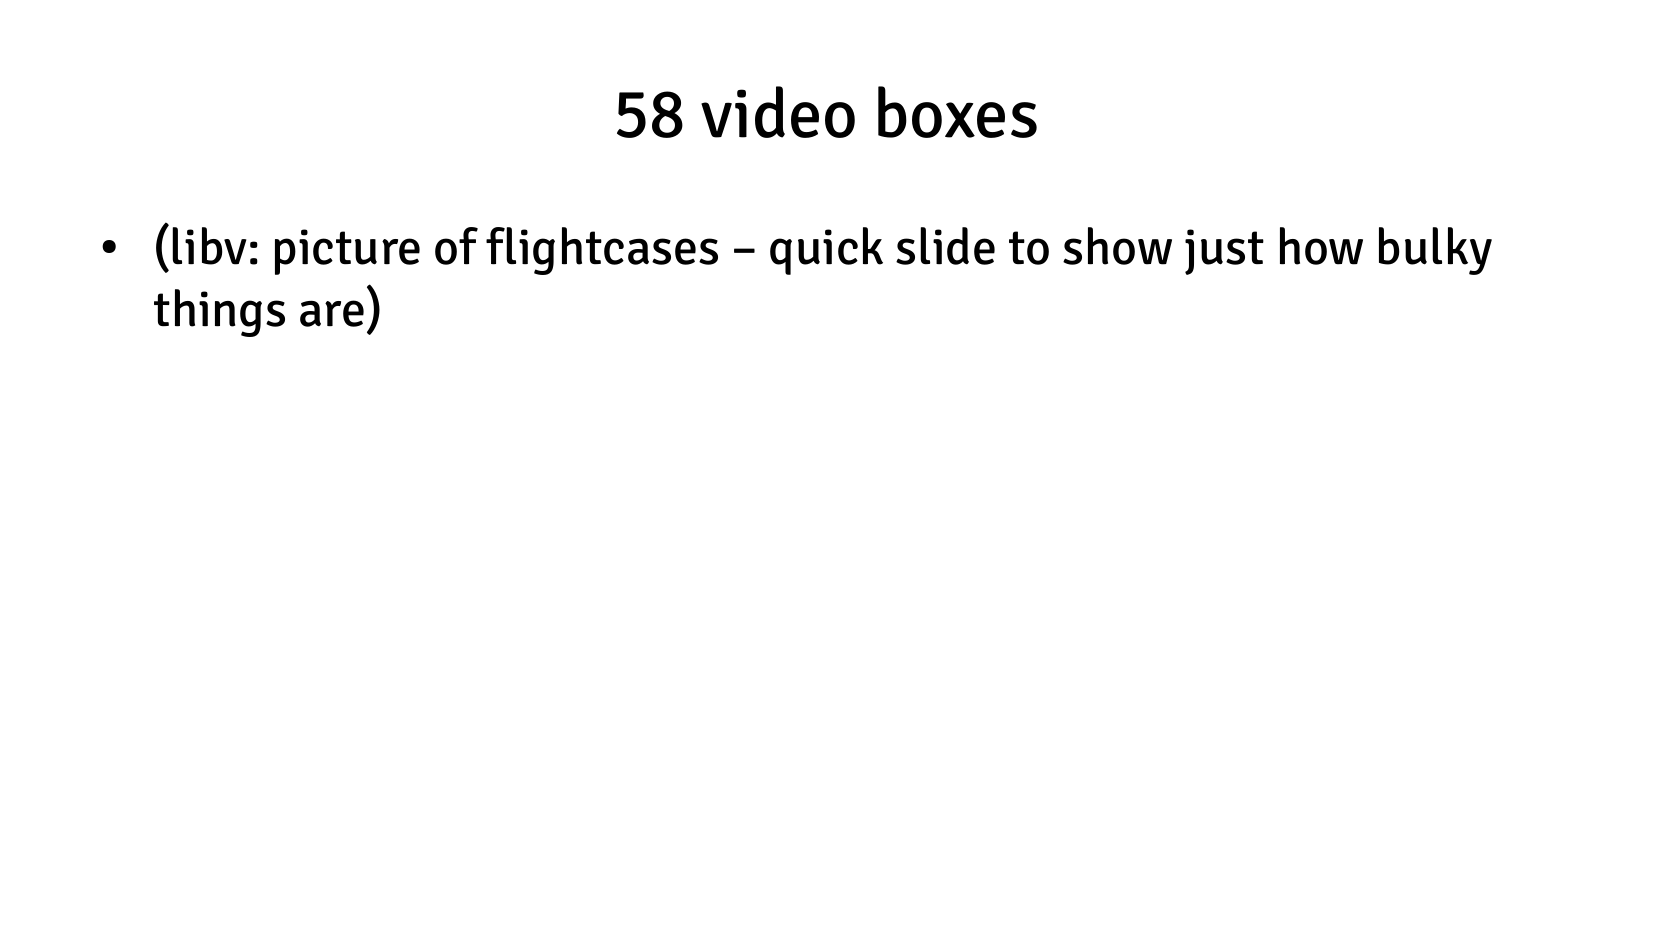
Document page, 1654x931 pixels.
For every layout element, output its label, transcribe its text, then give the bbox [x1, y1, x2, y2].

list (libv: picture of flightcases – quick slide to show just how bulky things are) [82, 217, 1571, 758]
title 58 video boxes [82, 37, 1571, 193]
